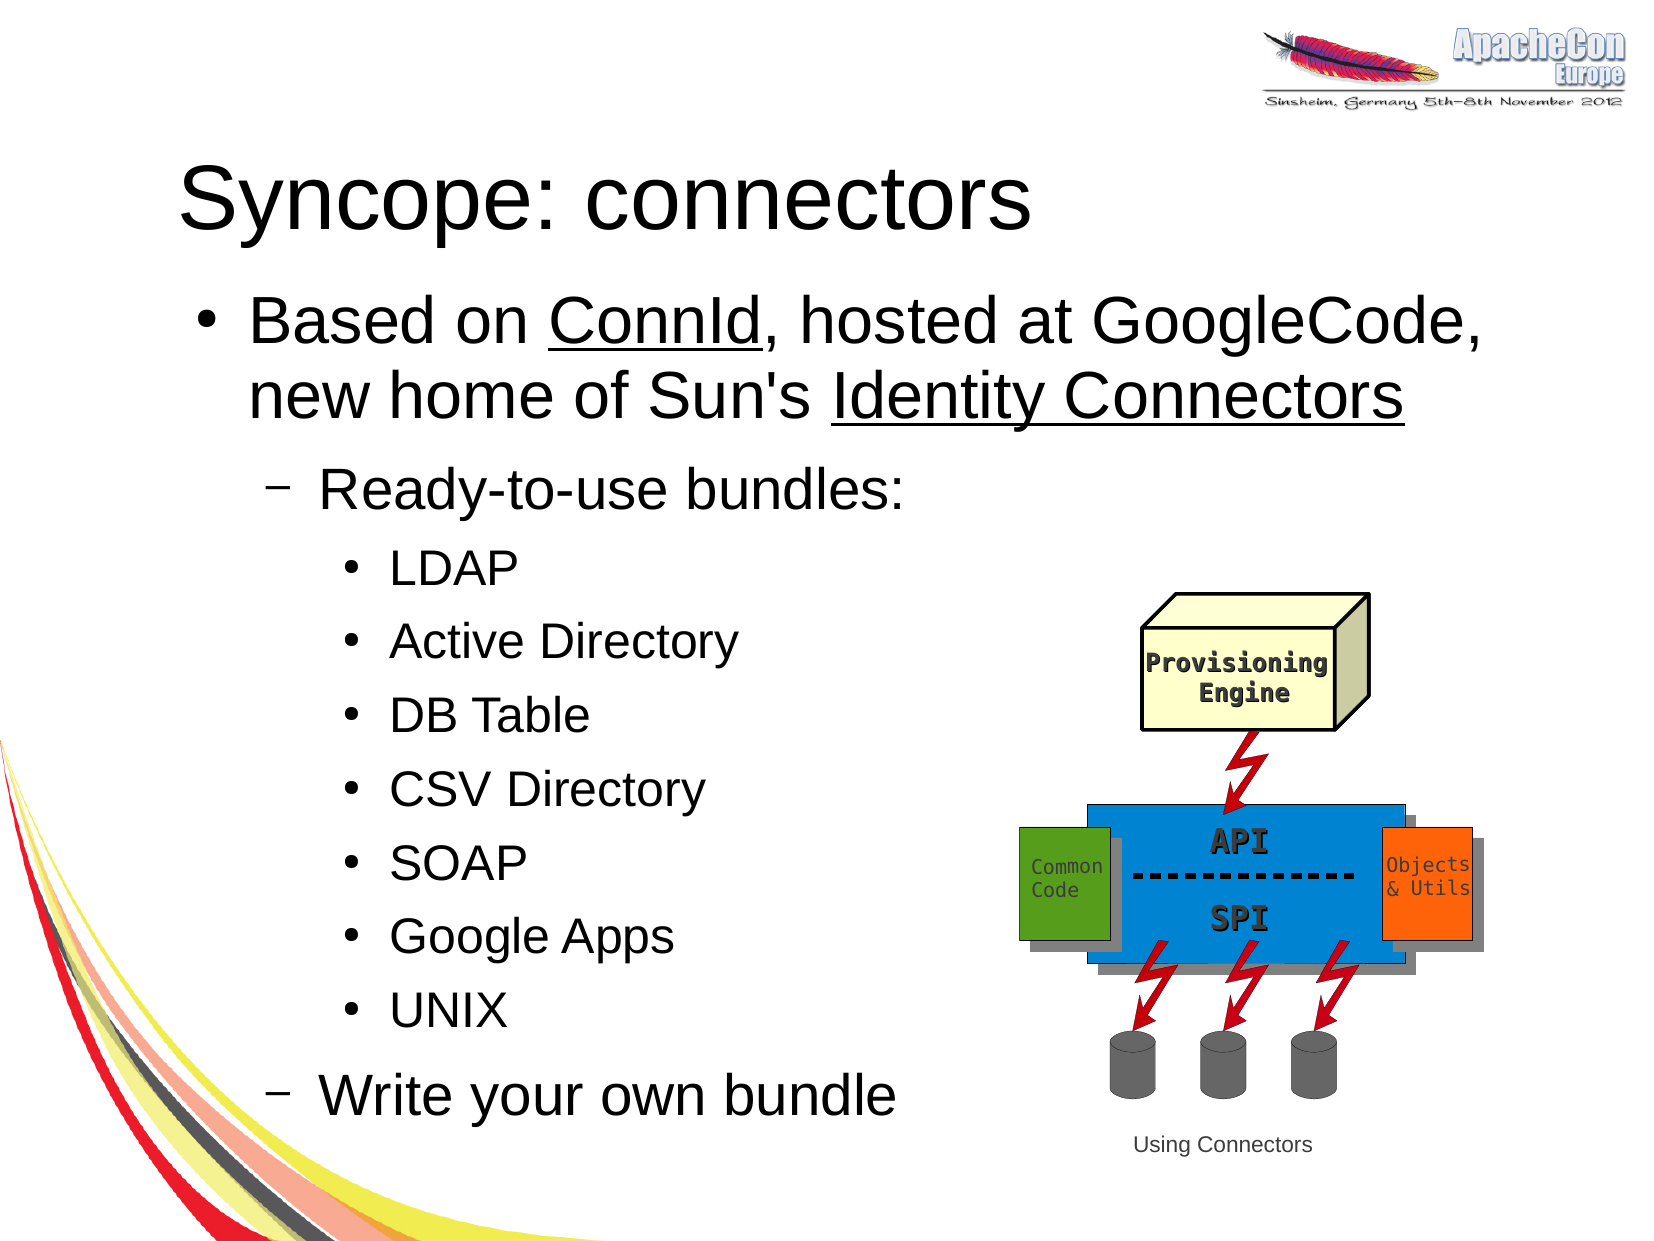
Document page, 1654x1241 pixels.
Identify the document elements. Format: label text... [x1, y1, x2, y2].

title Syncope: connectors [177, 146, 1536, 250]
picture [0, 0, 1654, 1241]
list Based on ConnId, hosted at GoogleCode, new home of Sun's Identity Connectors Ready-to-use bundles: LDAP Active Directory DB Table CSV Directory SOAP Google Apps UNIX Write your own bundle [177, 283, 1536, 1128]
